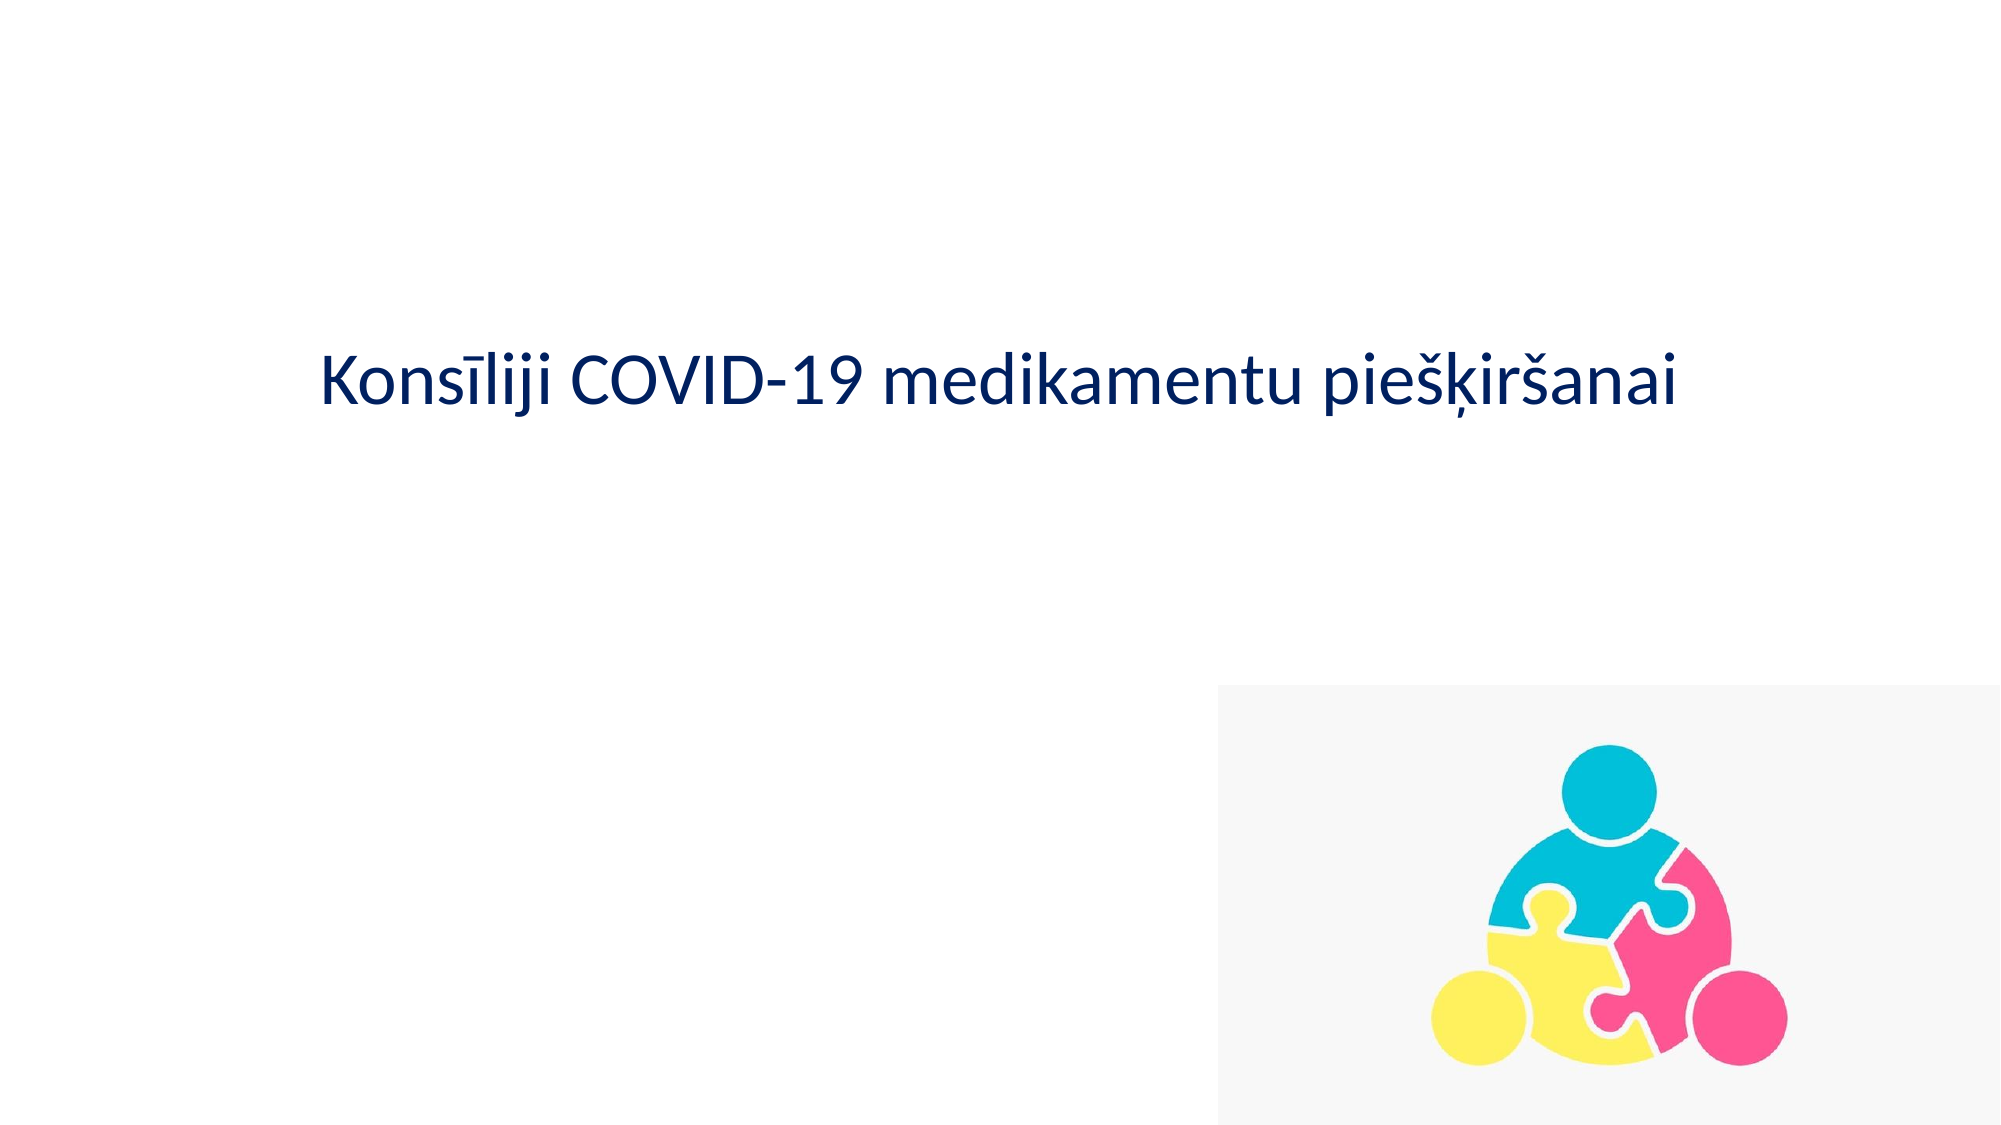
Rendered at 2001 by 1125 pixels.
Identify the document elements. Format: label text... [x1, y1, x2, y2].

picture [1218, 685, 2000, 1125]
list Konsīliji COVID-19 medikamentu piešķiršanai [137, 332, 1863, 1014]
